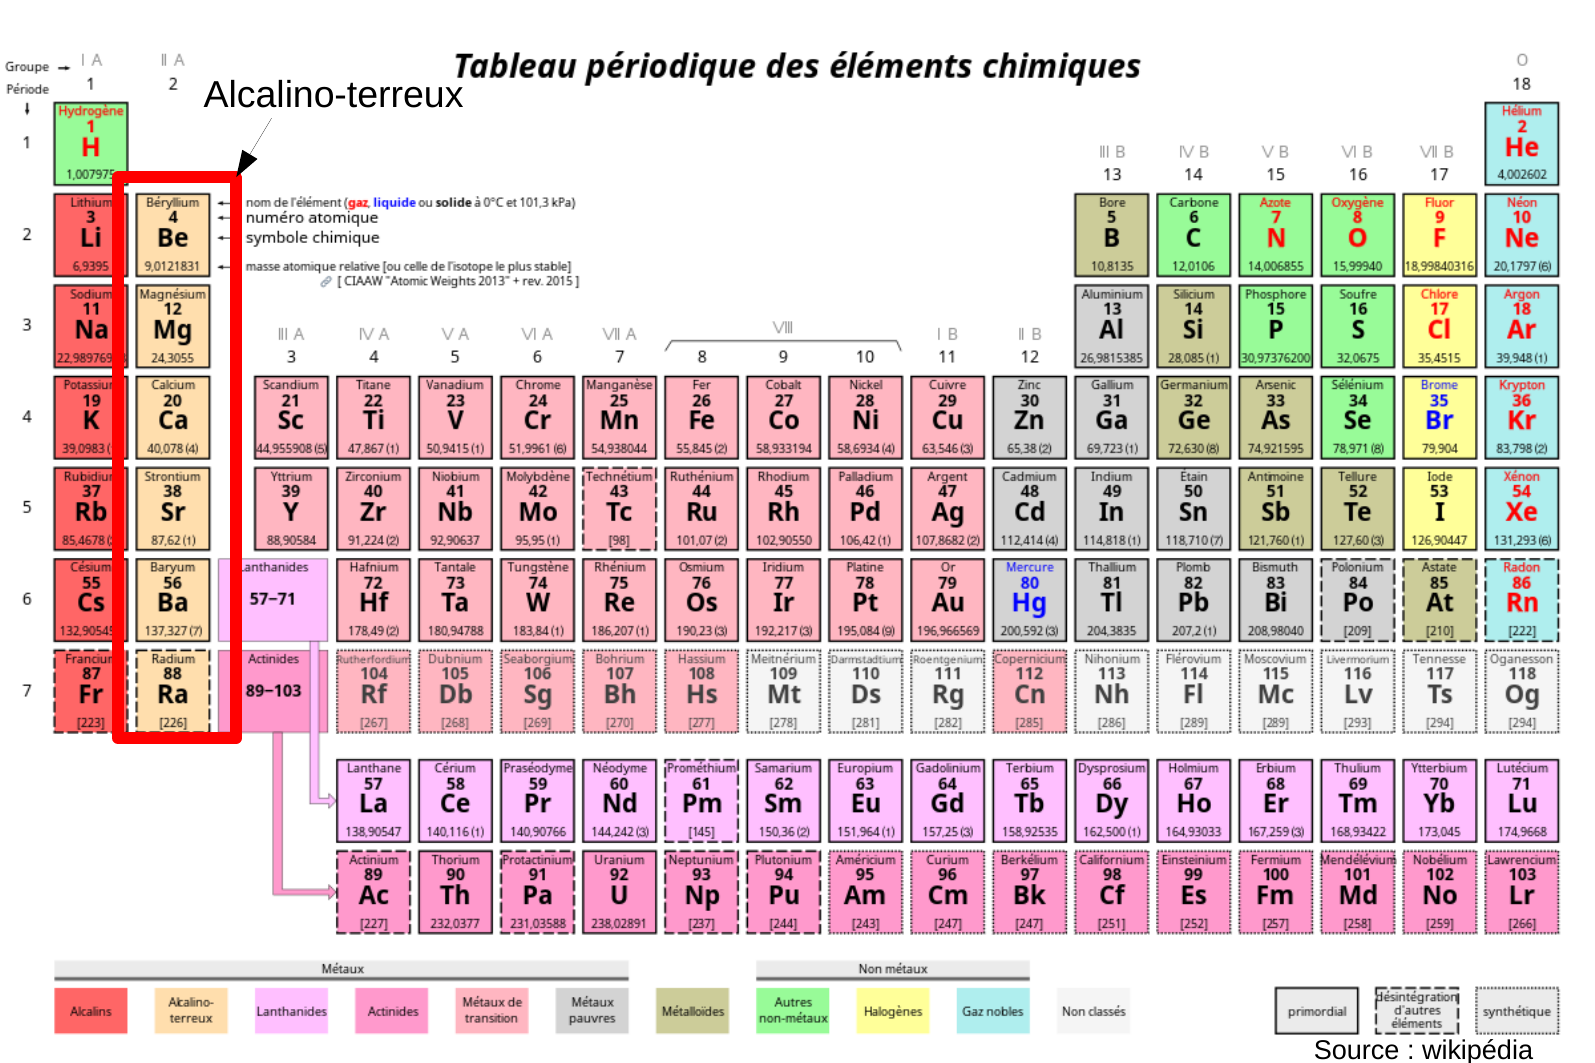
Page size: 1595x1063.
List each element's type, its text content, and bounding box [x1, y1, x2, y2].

text_box Source : wikipédia [1299, 1027, 1556, 1063]
text_box Alcalino-terreux [188, 66, 567, 166]
picture [0, 30, 1595, 1052]
